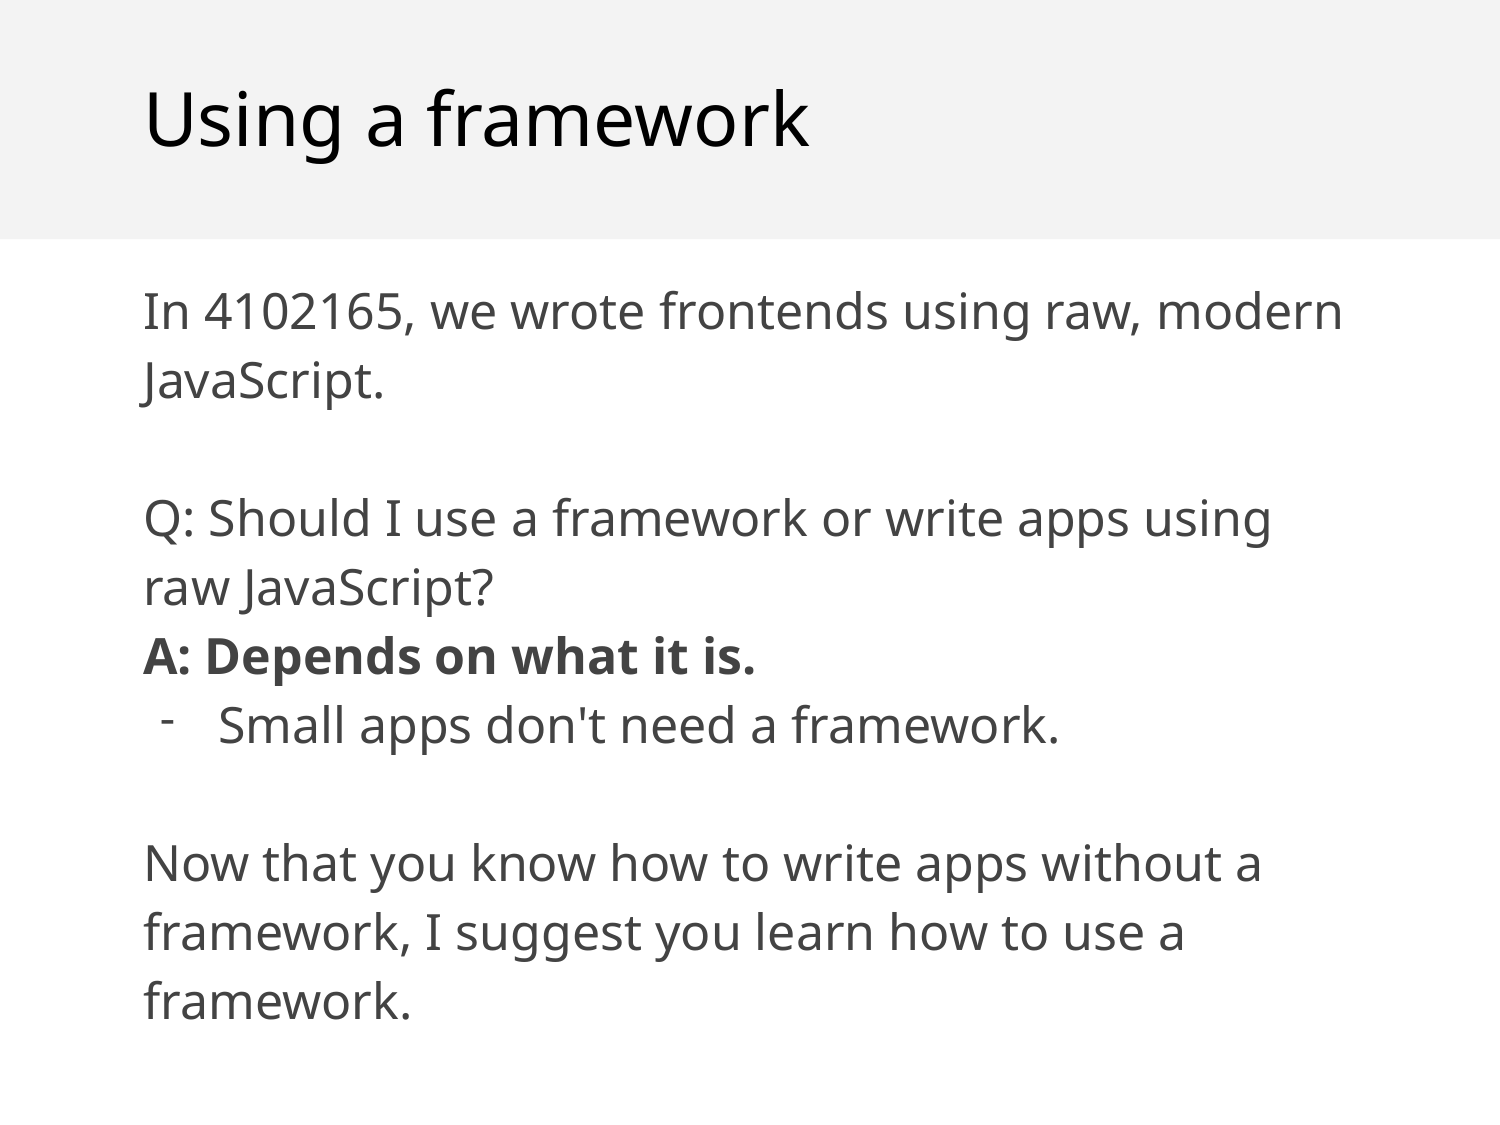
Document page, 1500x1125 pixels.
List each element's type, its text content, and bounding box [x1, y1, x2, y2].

title Using a framework [128, 56, 1372, 183]
list In 4102165, we wrote frontends using raw, modern JavaScript. Q: Should I use a framework or write apps using raw JavaScript? A: Depends on what it is. Small apps don't need a framework. Now that you know how to write apps without a framework, I suggest you learn how to use a framework. [128, 255, 1372, 1004]
